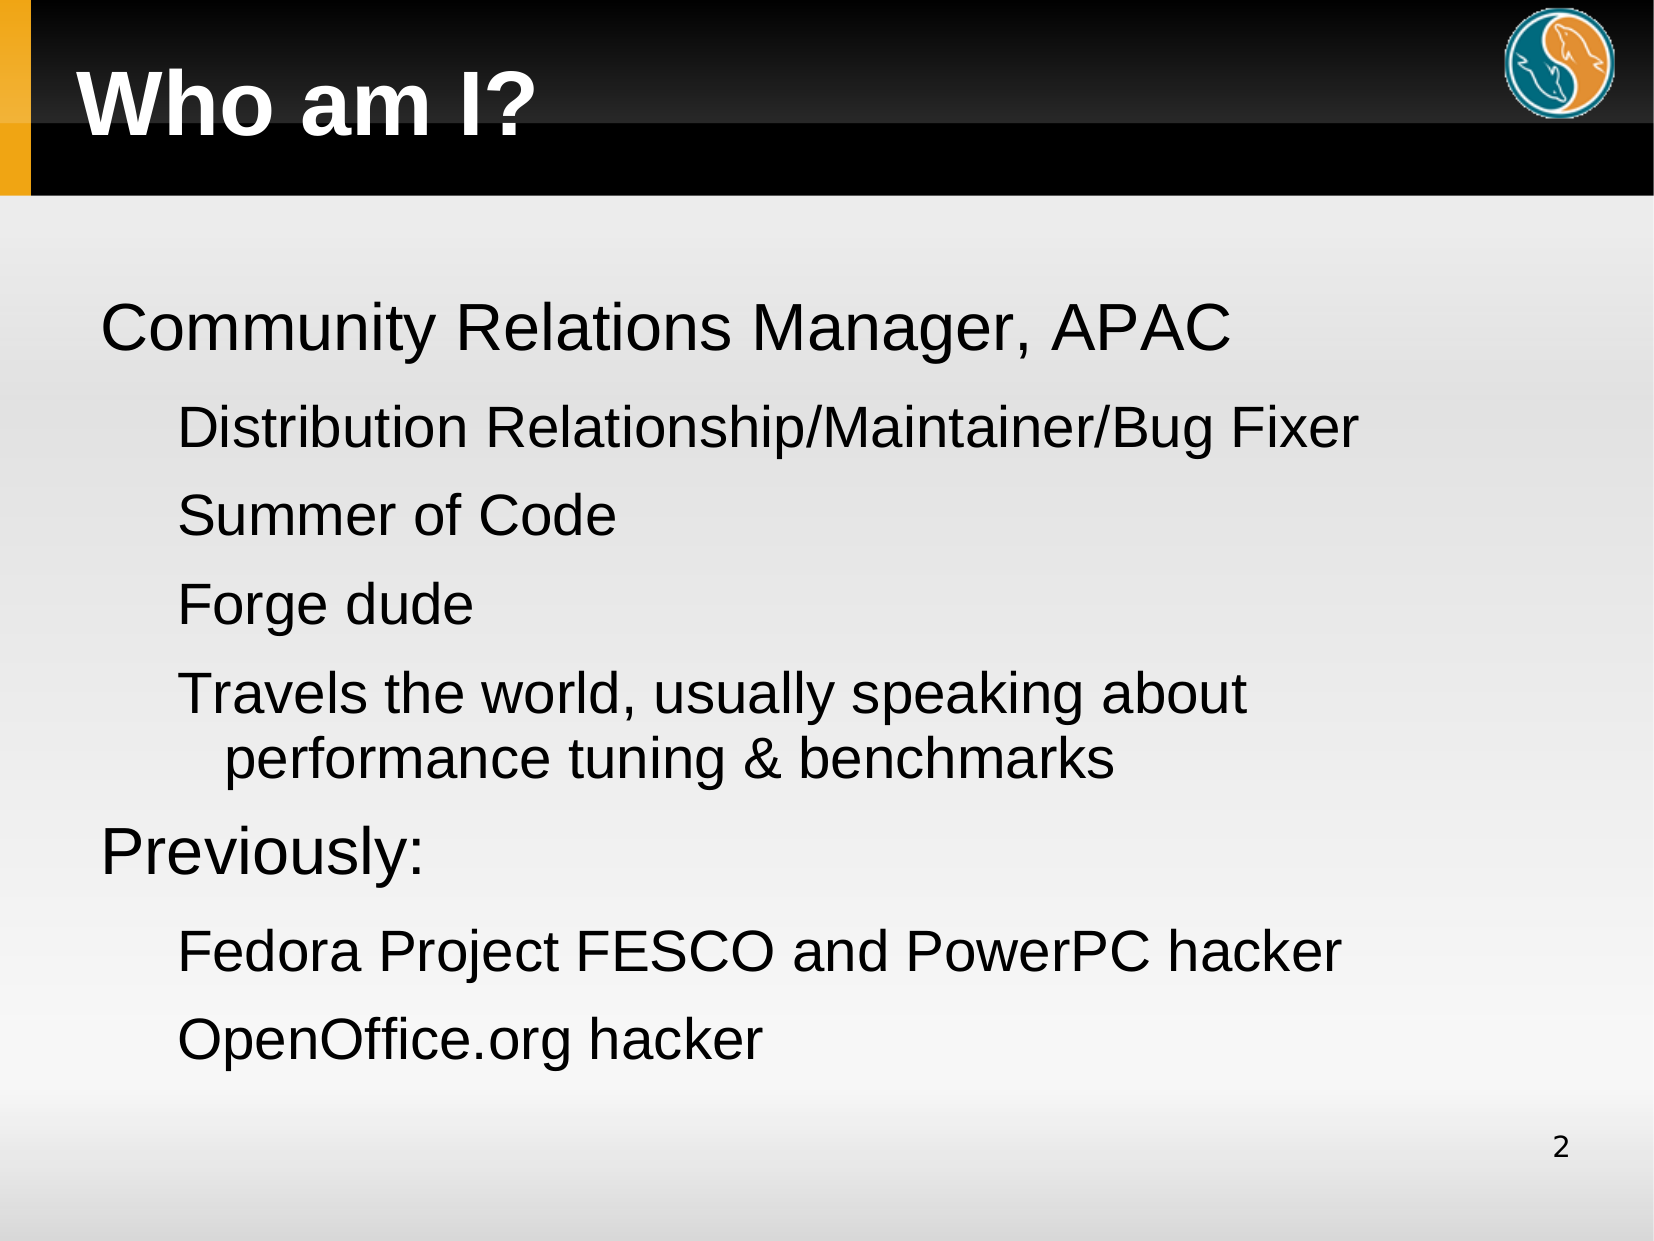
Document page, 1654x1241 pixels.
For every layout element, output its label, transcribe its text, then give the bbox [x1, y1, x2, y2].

picture [0, 0, 1654, 1241]
title Who am I? [76, 0, 1565, 208]
list Community Relations Manager, APAC Distribution Relationship/Maintainer/Bug Fixer Summer of Code Forge dude Travels the world, usually speaking about performance tuning & benchmarks Previously: Fedora Project FESCO and PowerPC hacker OpenOffice.org hacker [82, 290, 1571, 1094]
